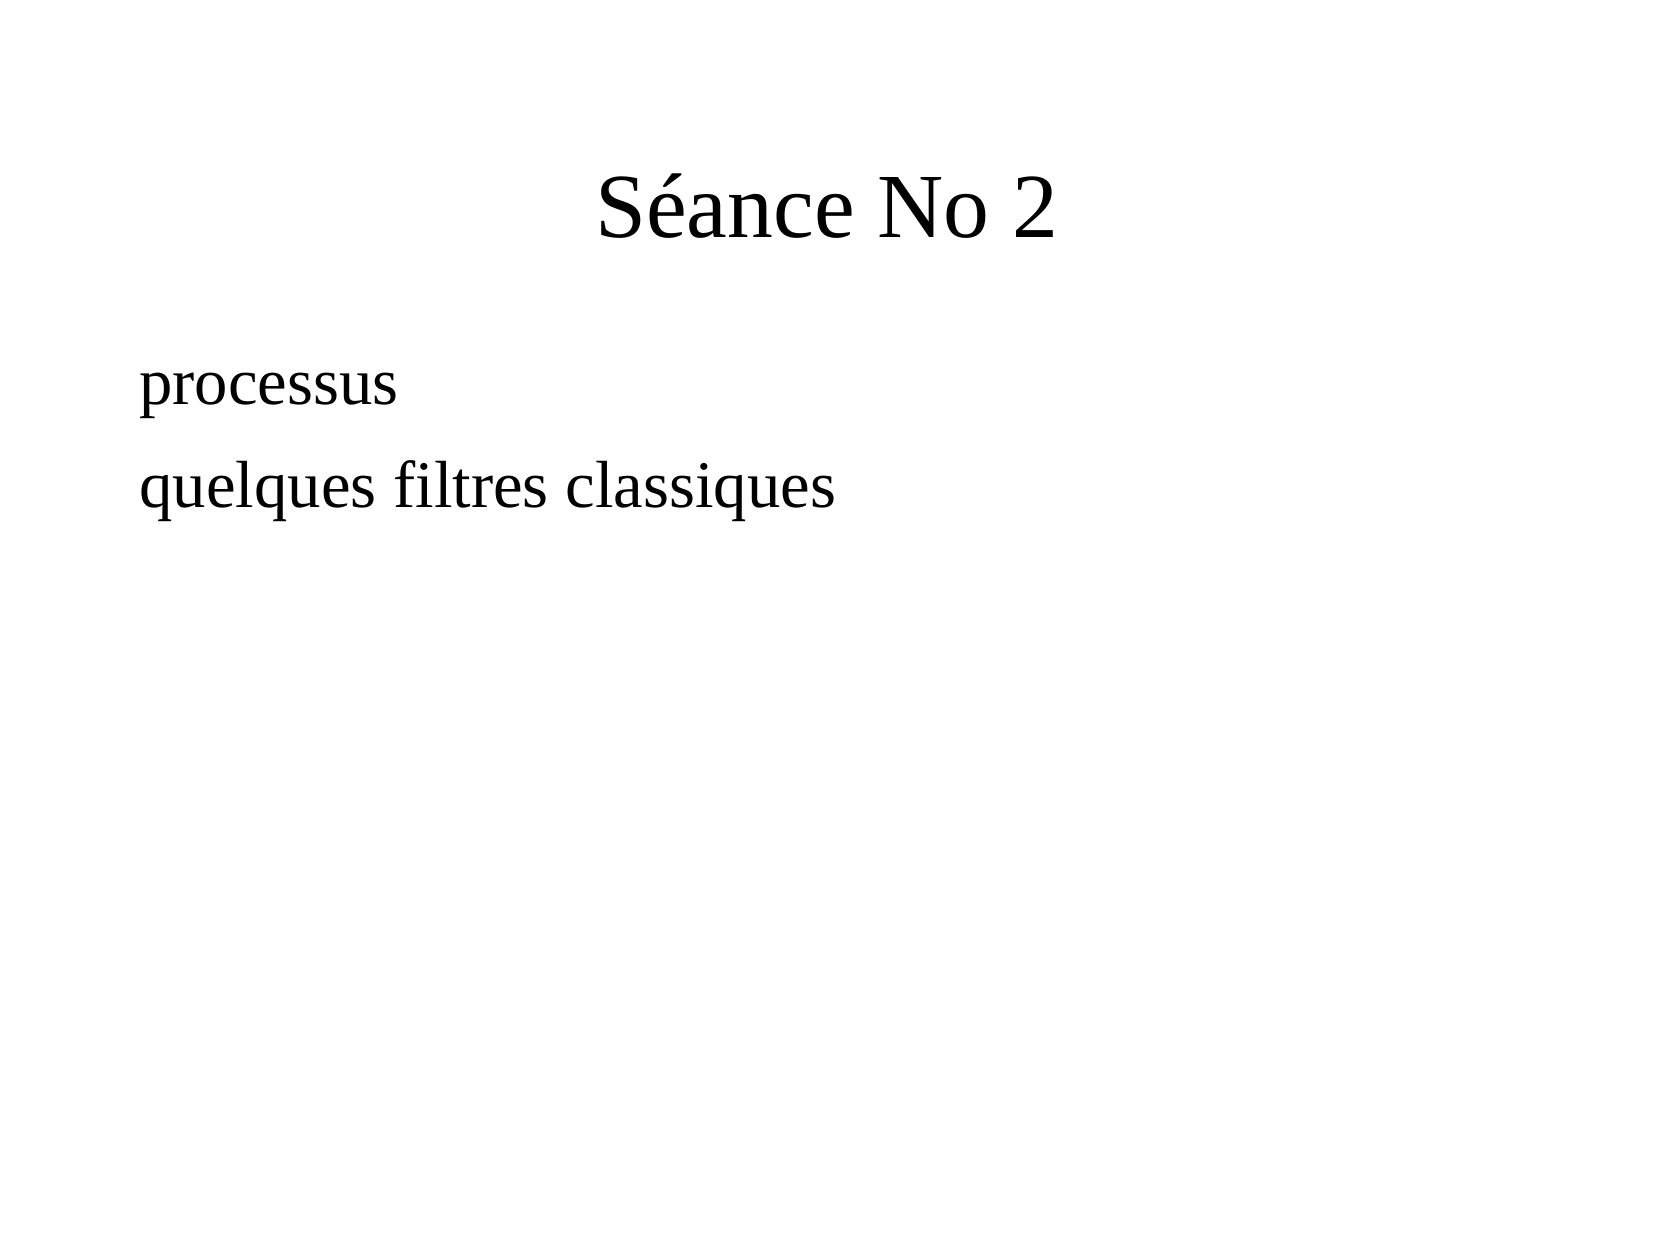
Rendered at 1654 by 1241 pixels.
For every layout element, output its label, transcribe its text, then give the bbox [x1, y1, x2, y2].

list processus quelques filtres classiques [121, 344, 1534, 1127]
title Séance No 2 [121, 102, 1534, 311]
